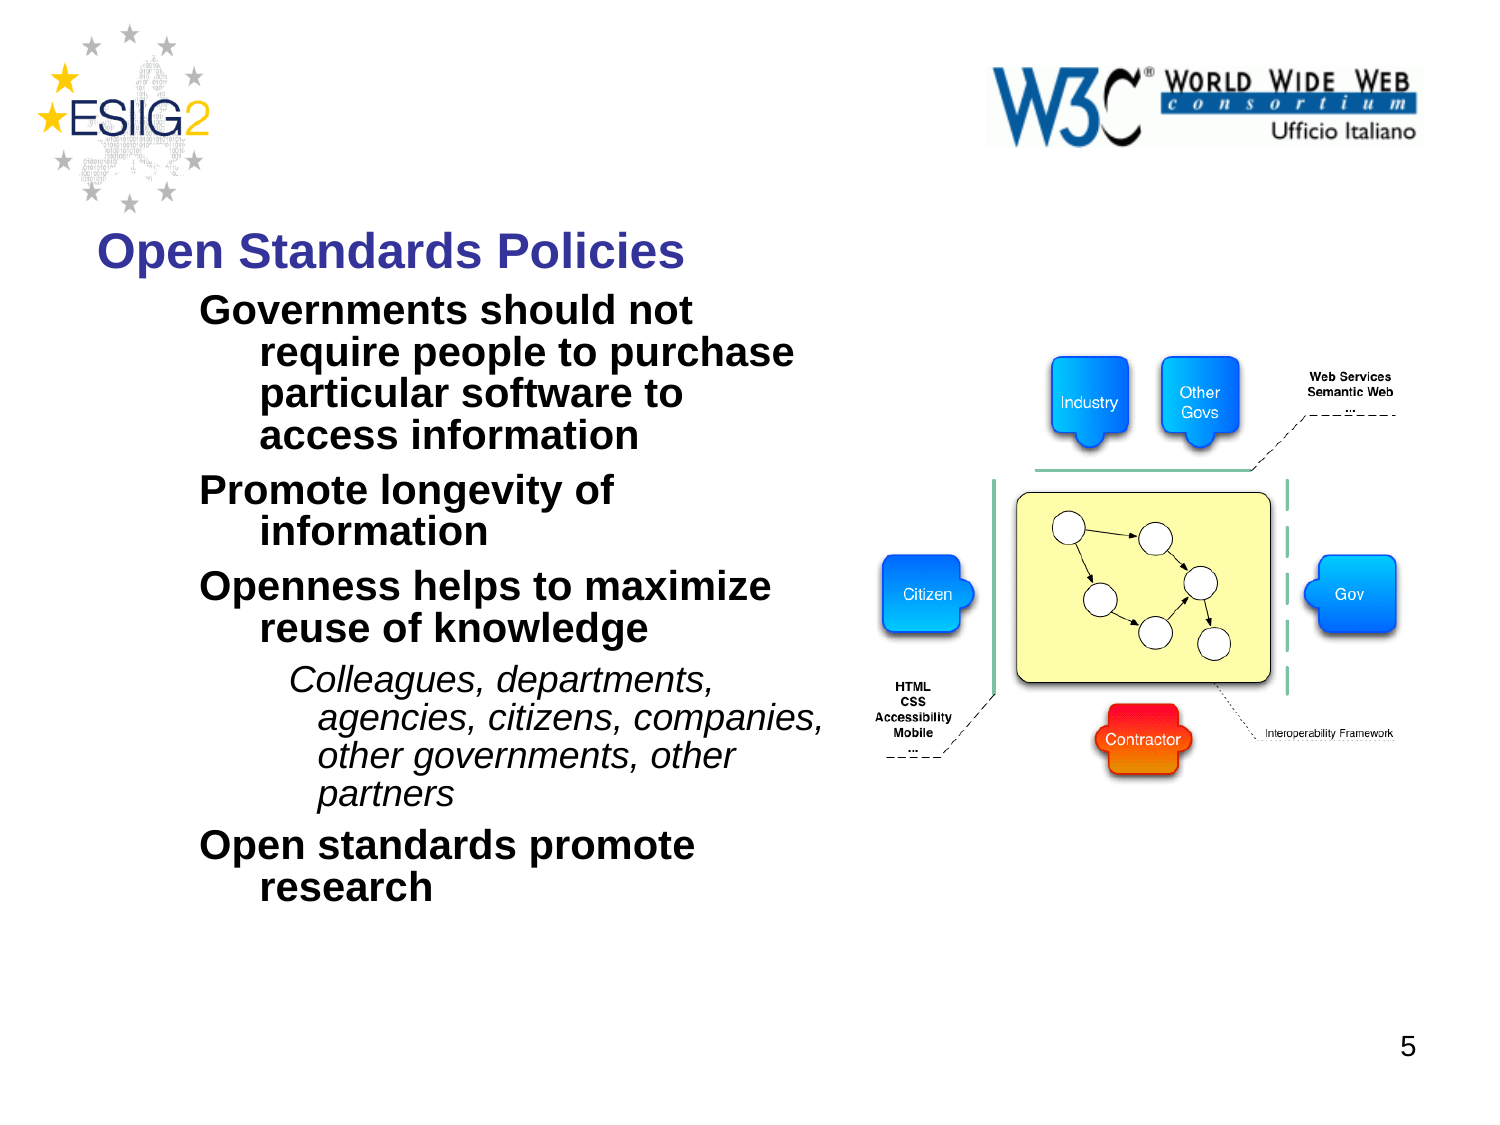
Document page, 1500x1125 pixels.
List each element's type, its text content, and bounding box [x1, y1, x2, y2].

list Open Standards Policies Governments should not require people to purchase particular software to access information Promote longevity of information Openness helps to maximize reuse of knowledge Colleagues, departments, agencies, citizens, companies, other governments, other partners Open standards promote research [88, 220, 845, 1068]
picture [986, 66, 1424, 148]
picture [868, 349, 1406, 787]
picture [35, 23, 211, 214]
text_box <numero> [1382, 1019, 1435, 1070]
